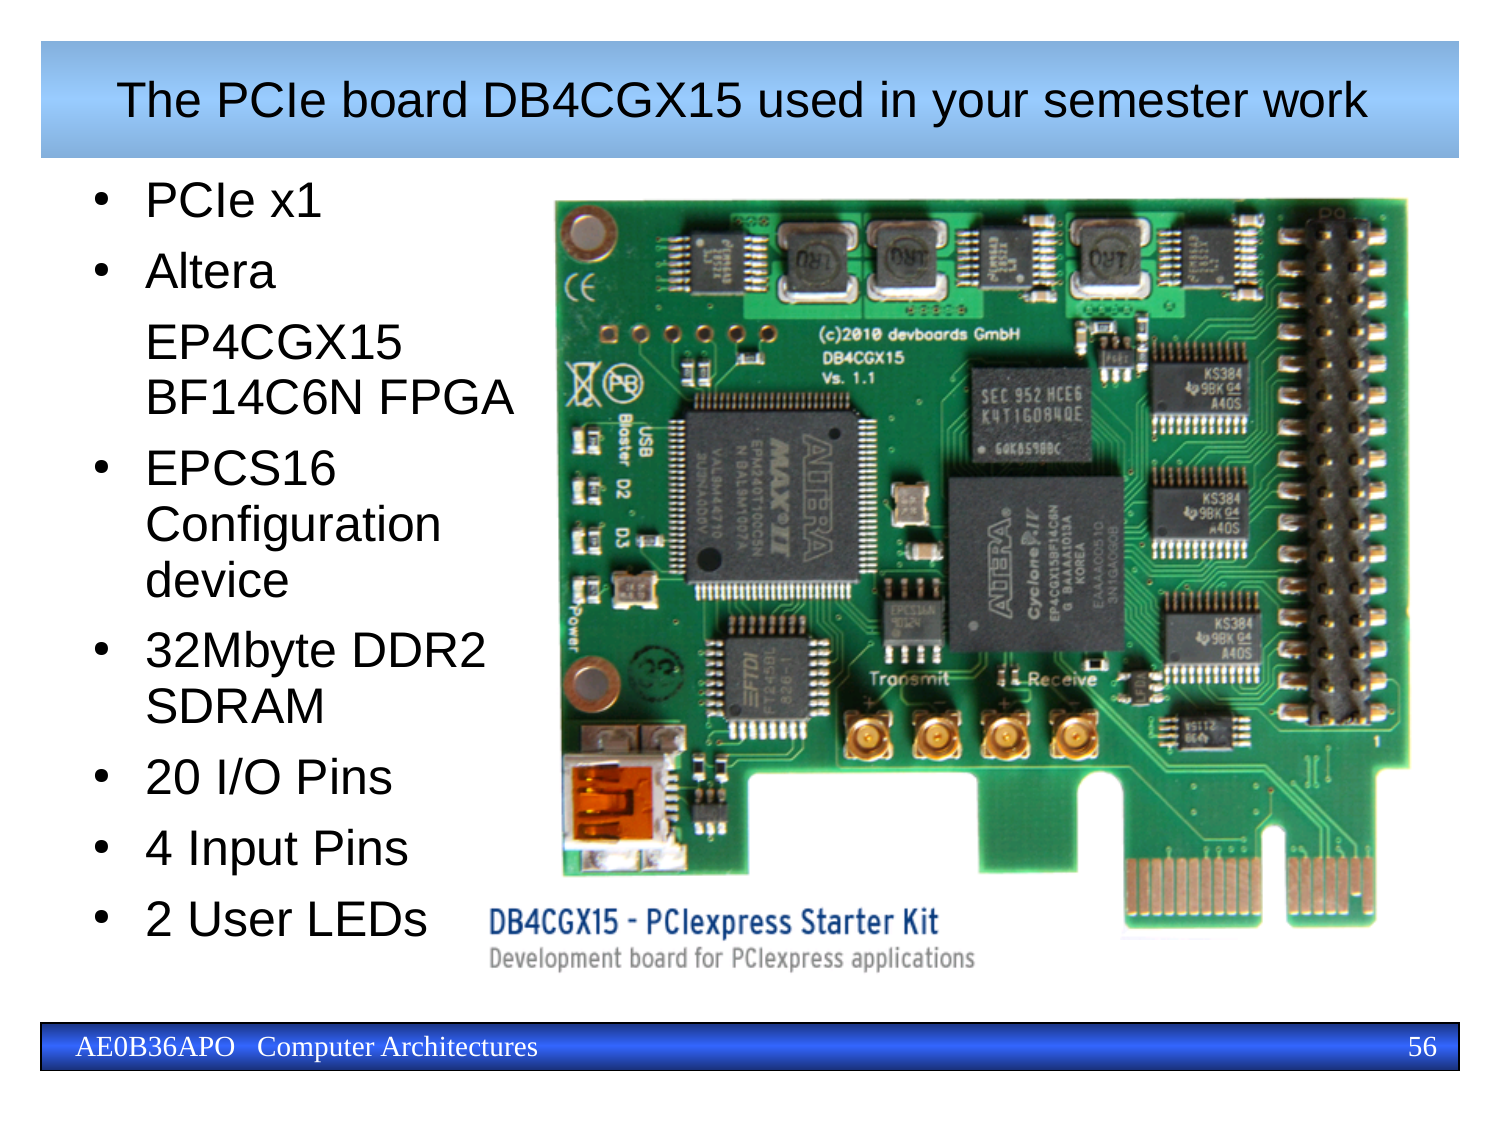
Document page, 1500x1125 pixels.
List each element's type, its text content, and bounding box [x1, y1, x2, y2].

list PCIe x1 Altera EP4CGX15 BF14C6N FPGA EPCS16 Configuration device 32Mbyte DDR2 SDRAM 20 I/O Pins 4 Input Pins 2 User LEDs [75, 172, 564, 1021]
picture [564, 185, 1432, 976]
title The PCIe board DB4CGX15 used in your semester work [41, 41, 1459, 158]
